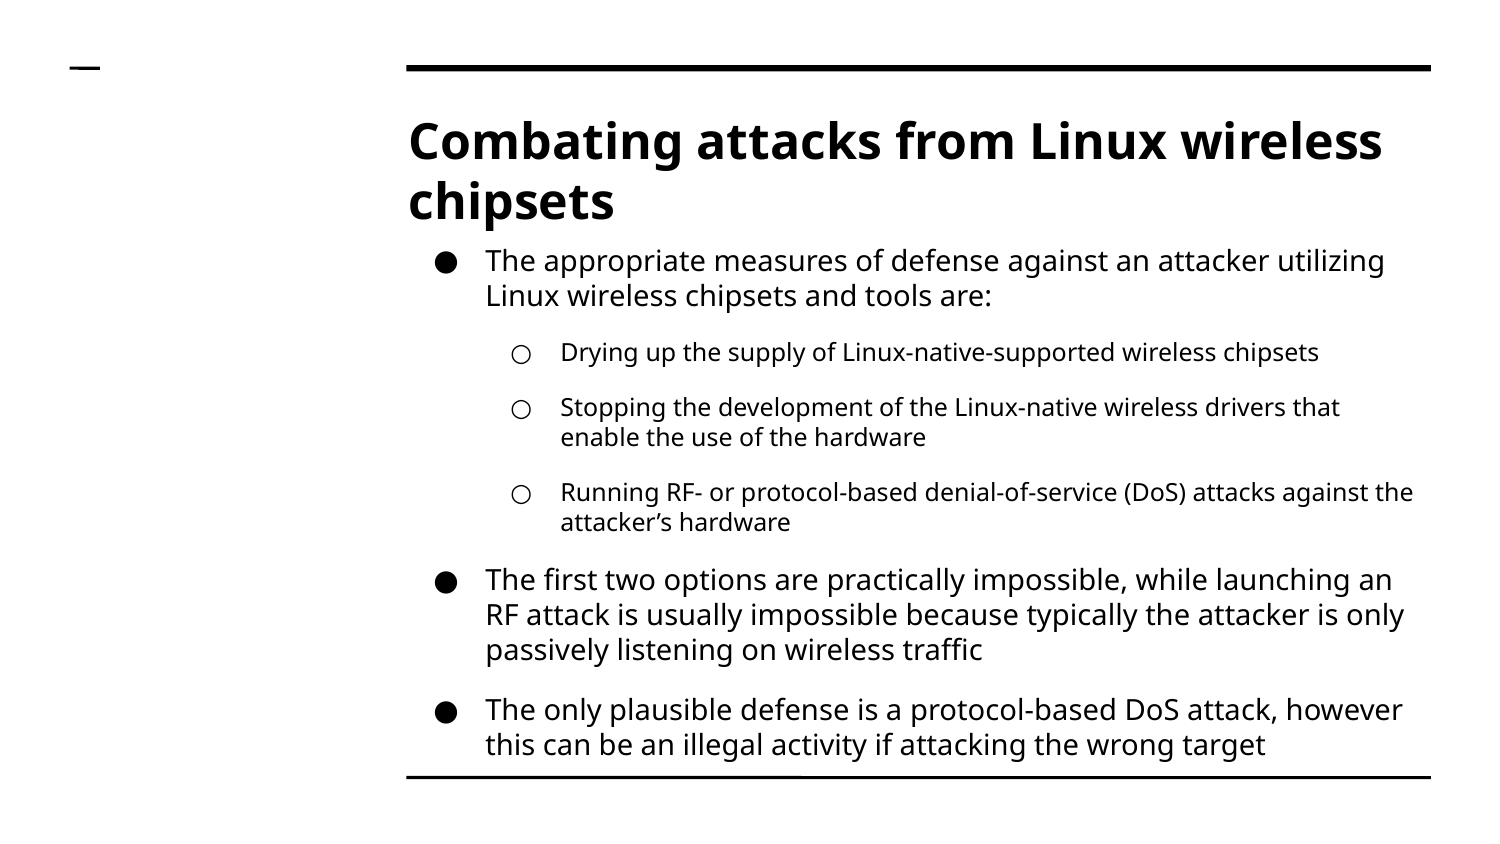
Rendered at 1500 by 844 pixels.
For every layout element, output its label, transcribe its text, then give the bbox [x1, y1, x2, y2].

list The appropriate measures of defense against an attacker utilizing Linux wireless chipsets and tools are: Drying up the supply of Linux-native-supported wireless chipsets Stopping the development of the Linux-native wireless drivers that enable the use of the hardware Running RF- or protocol-based denial-of-service (DoS) attacks against the attacker’s hardware The first two options are practically impossible, while launching an RF attack is usually impossible because typically the attacker is only passively listening on wireless traffic The only plausible defense is a protocol-based DoS attack, however this can be an illegal activity if attacking the wrong target [395, 226, 1433, 770]
title Combating attacks from Linux wireless chipsets [393, 94, 1431, 228]
